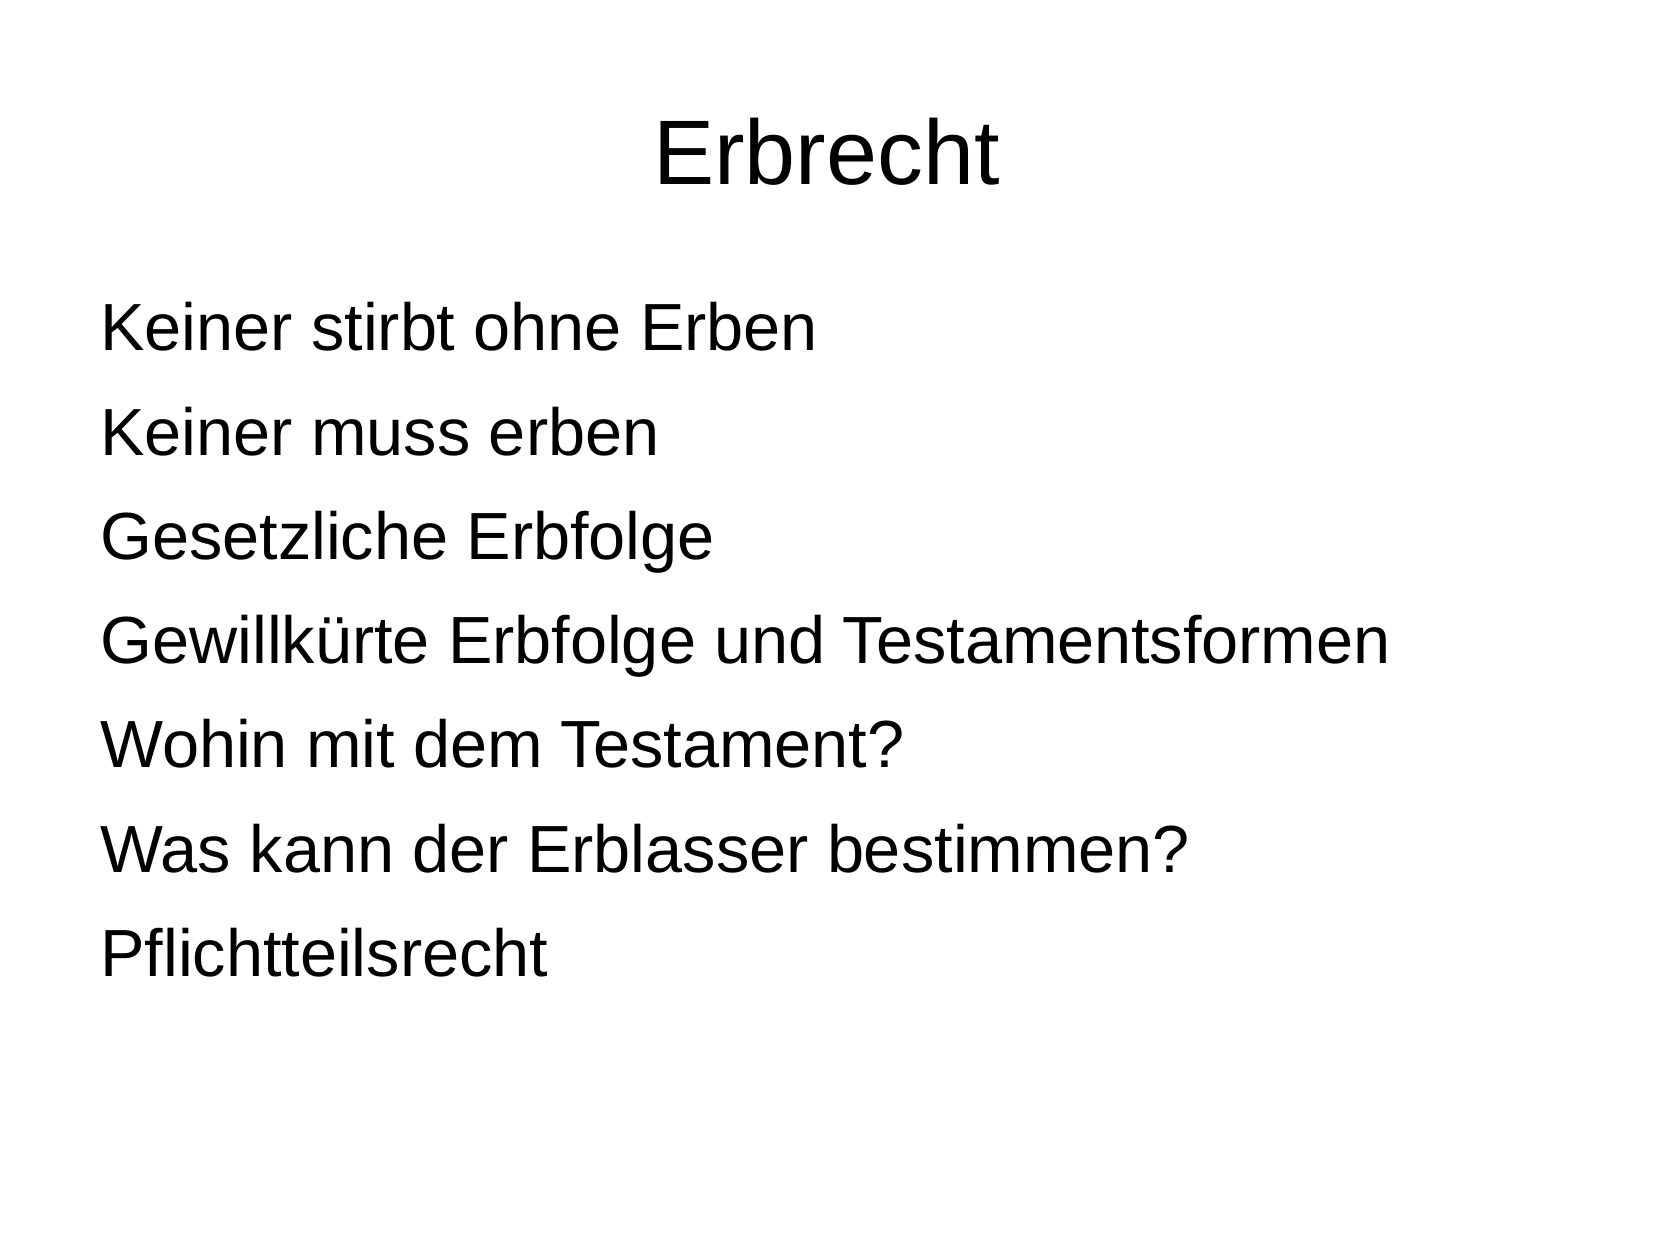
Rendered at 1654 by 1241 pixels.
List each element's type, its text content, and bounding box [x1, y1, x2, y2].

title Erbrecht [82, 49, 1571, 257]
list Keiner stirbt ohne Erben Keiner muss erben Gesetzliche Erbfolge Gewillkürte Erbfolge und Testamentsformen Wohin mit dem Testament? Was kann der Erblasser bestimmen? Pflichtteilsrecht [82, 290, 1571, 1094]
